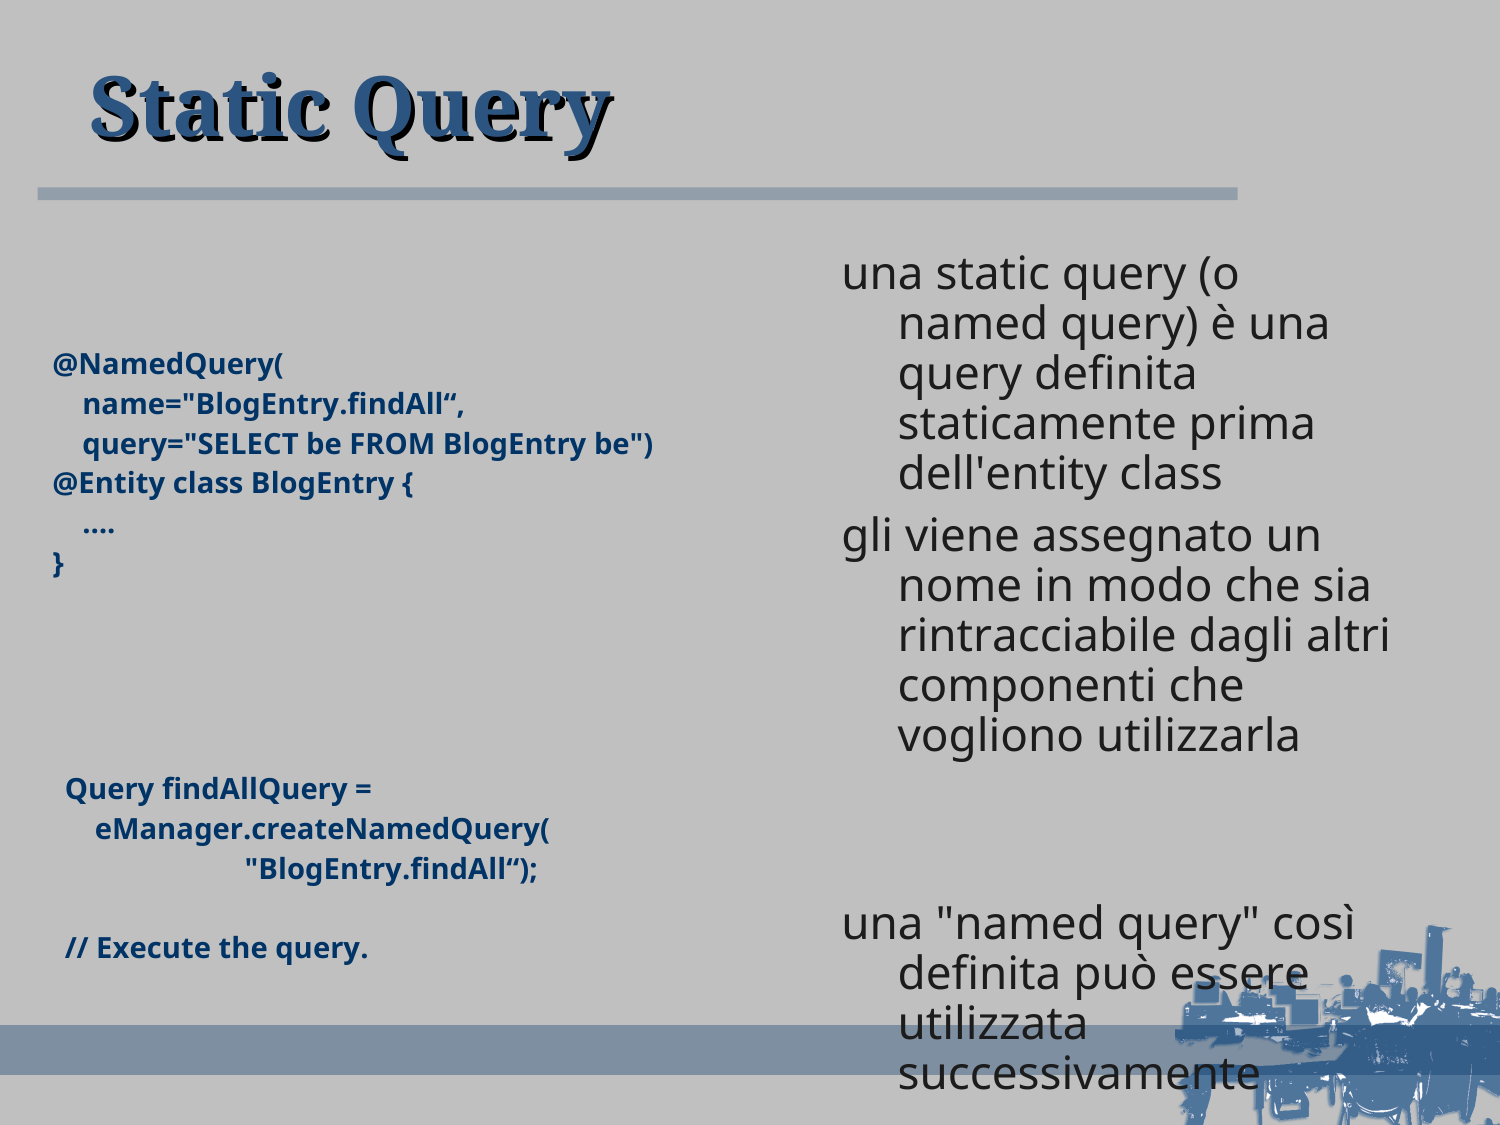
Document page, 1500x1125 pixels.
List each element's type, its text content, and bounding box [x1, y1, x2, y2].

text_box @NamedQuery( name="BlogEntry.findAll“, query="SELECT be FROM BlogEntry be") @Entity class BlogEntry { …. } [37, 335, 798, 590]
list una static query (o named query) è una query definita staticamente prima dell'entity class gli viene assegnato un nome in modo che sia rintracciabile dagli altri componenti che vogliono utilizzarla una "named query" così definita può essere utilizzata successivamente [826, 241, 1418, 1010]
title Static Query [75, 35, 1426, 174]
text_box Query findAllQuery = eManager.createNamedQuery( "BlogEntry.findAll“); // Execute the query. [49, 760, 857, 975]
